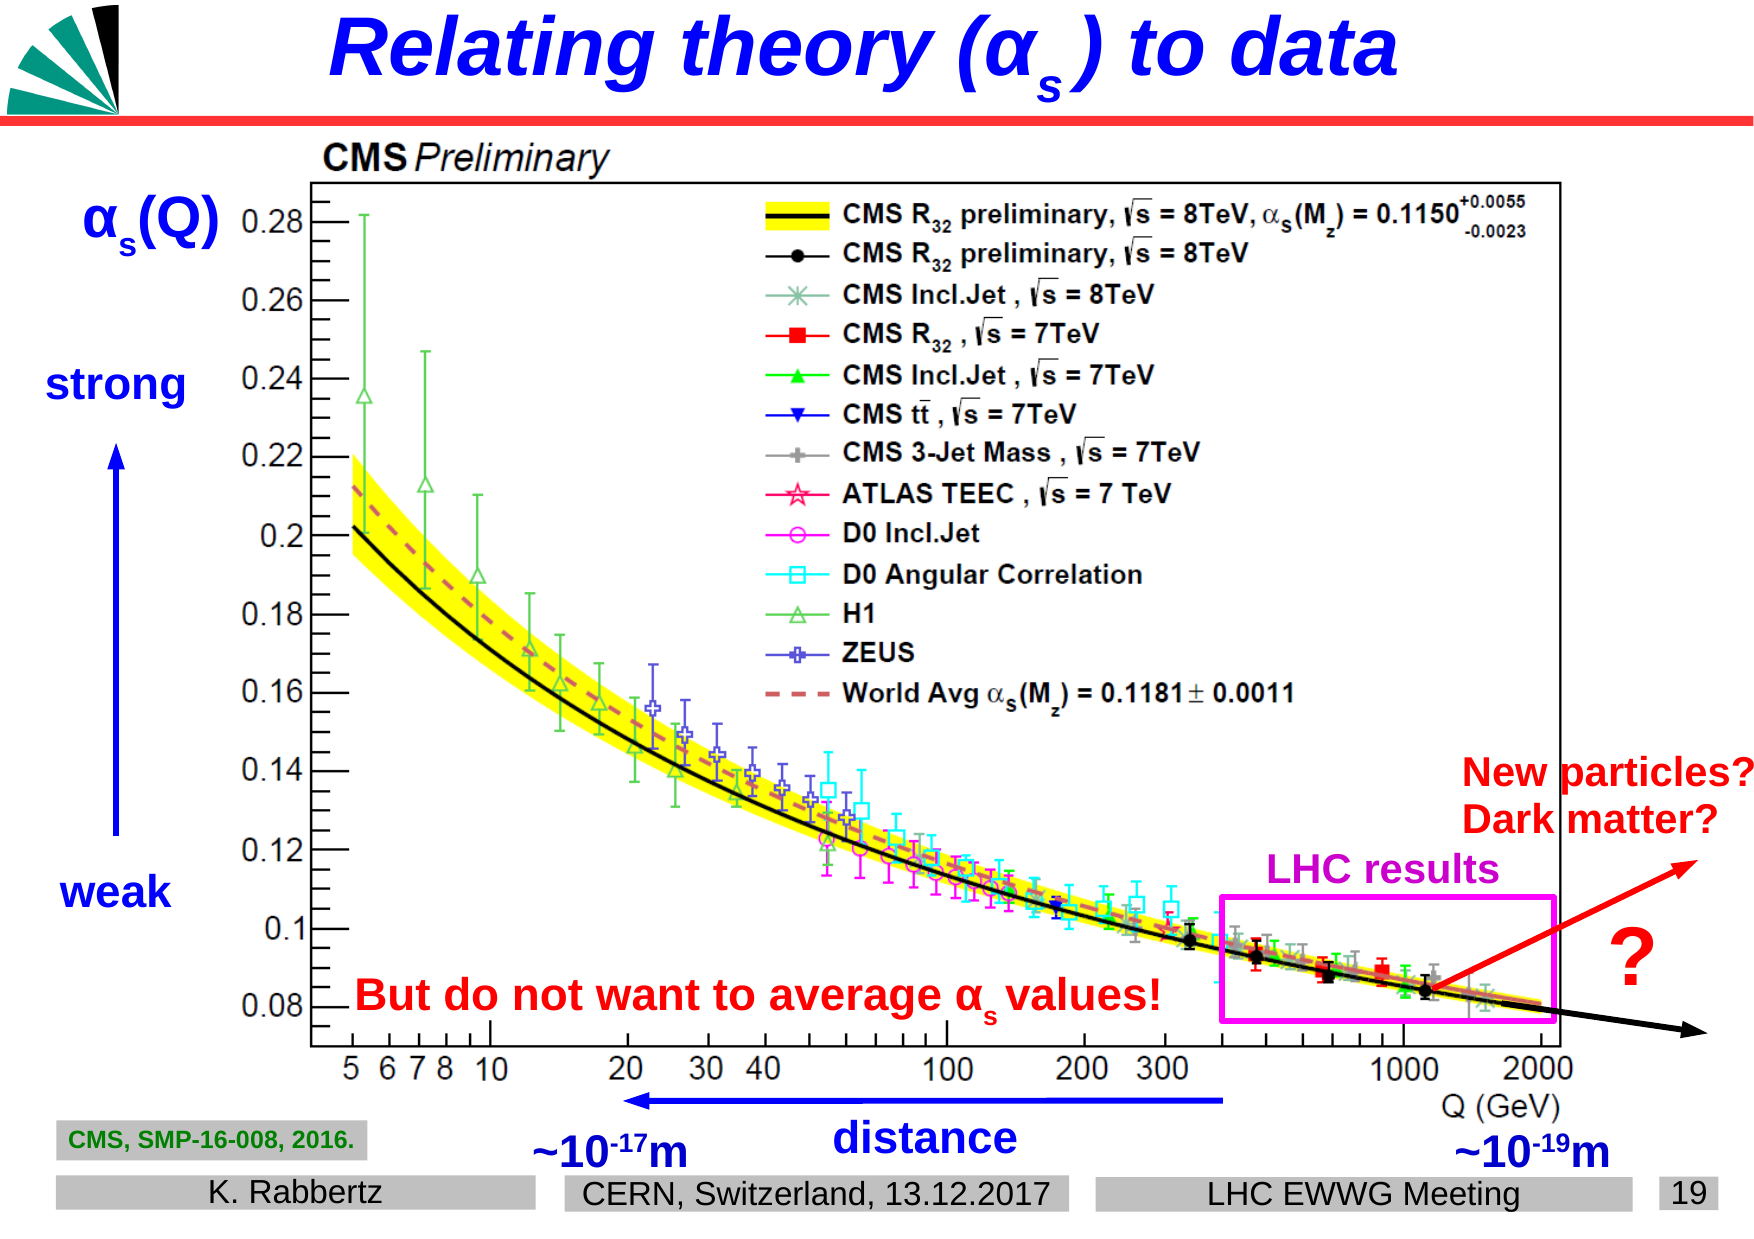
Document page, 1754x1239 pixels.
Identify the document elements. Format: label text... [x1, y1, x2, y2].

text_box New particles? Dark matter? [1450, 743, 1754, 850]
text_box ? [1596, 904, 1671, 1010]
picture [176, 132, 1577, 1133]
text_box strong [33, 352, 200, 416]
text_box distance [820, 1106, 1031, 1170]
picture [1225, 900, 1551, 1018]
text_box LHC results [1254, 839, 1513, 899]
text_box ~10-19m [1442, 1120, 1624, 1184]
text_box weak [48, 859, 185, 924]
text_box αs(Q) [70, 178, 234, 270]
text_box CMS, SMP-16-008, 2016. [56, 1120, 368, 1161]
text_box But do not want to average αs values! [342, 962, 1175, 1038]
picture [1557, 923, 1577, 1011]
title Relating theory (αs ) to data [123, 0, 1606, 114]
picture [1513, 850, 1577, 924]
text_box ~10-17m [520, 1120, 701, 1184]
picture [7, 5, 119, 116]
